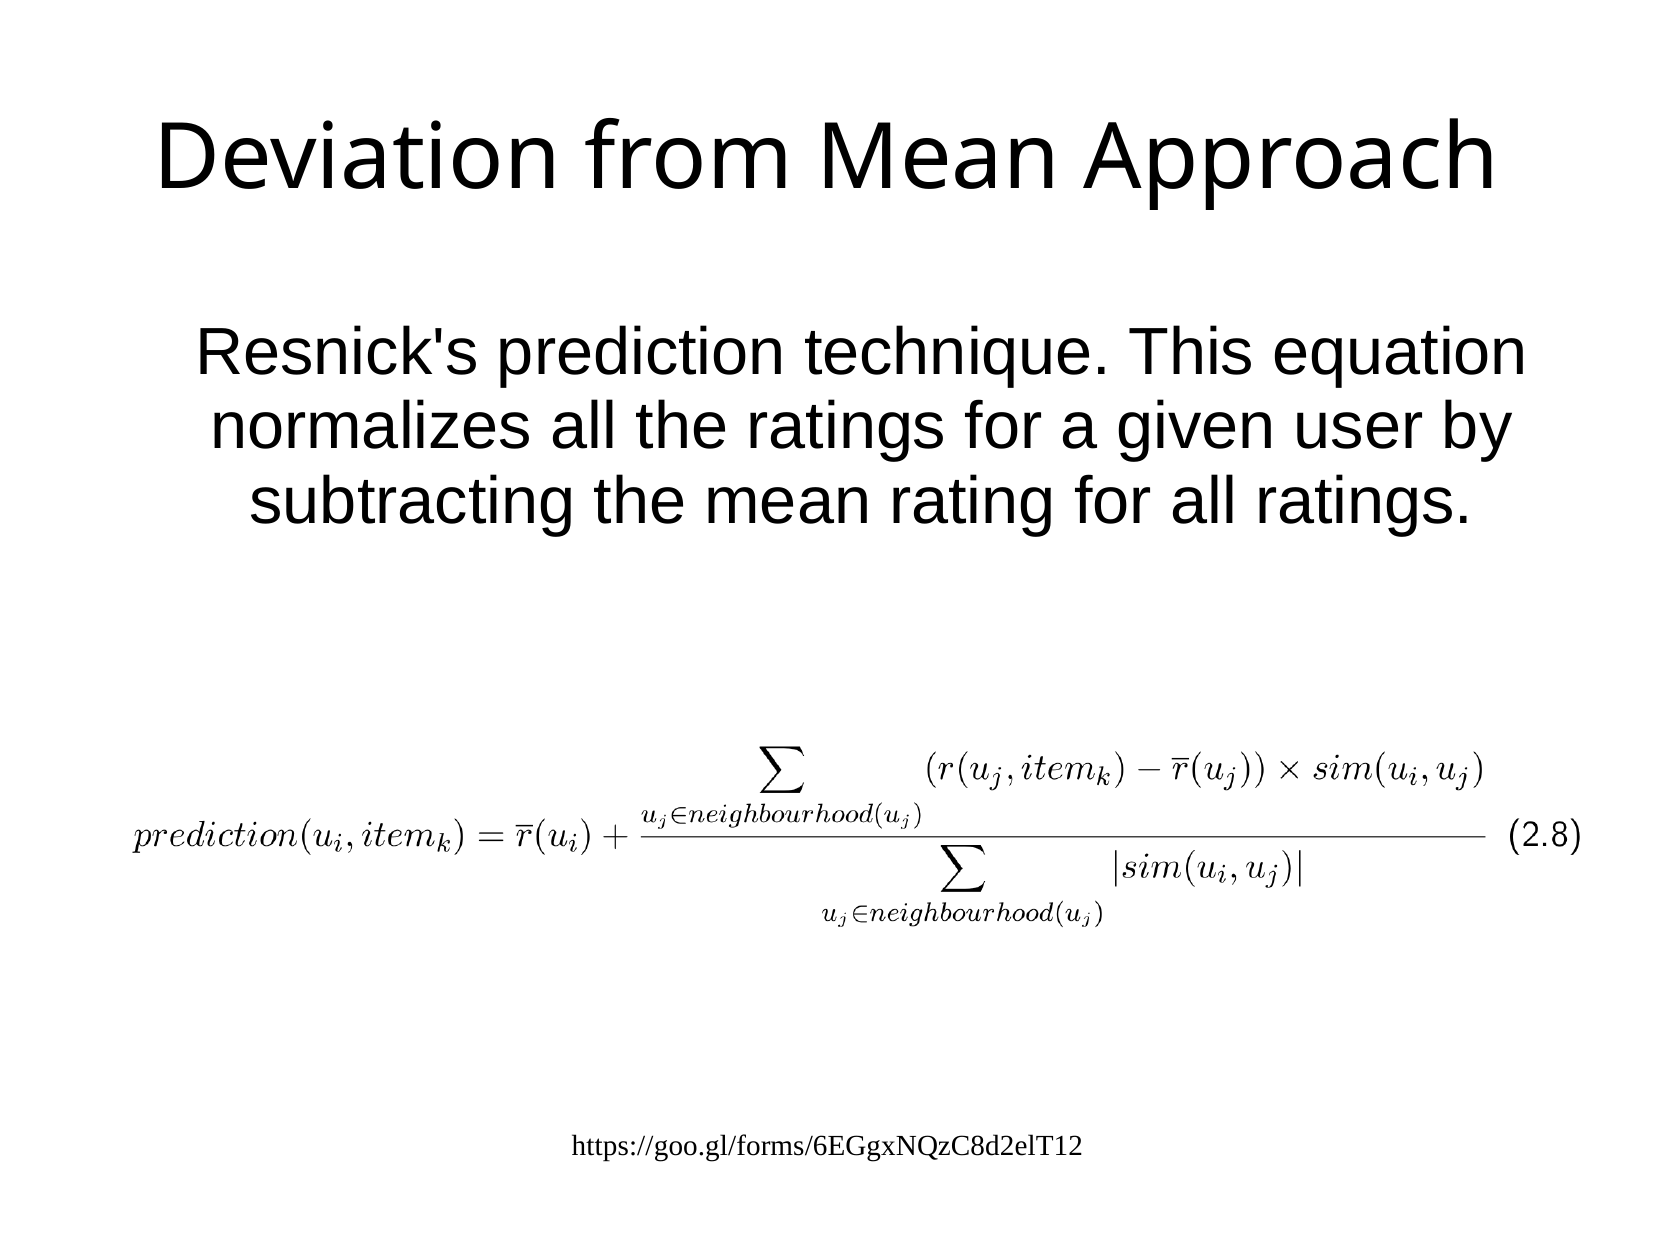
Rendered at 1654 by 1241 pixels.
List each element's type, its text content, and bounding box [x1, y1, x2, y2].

picture [128, 721, 1622, 947]
title Deviation from Mean Approach [82, 49, 1571, 257]
list Resnick's prediction technique. This equation normalizes all the ratings for a given user by subtracting the mean rating for all ratings. [82, 313, 1571, 607]
